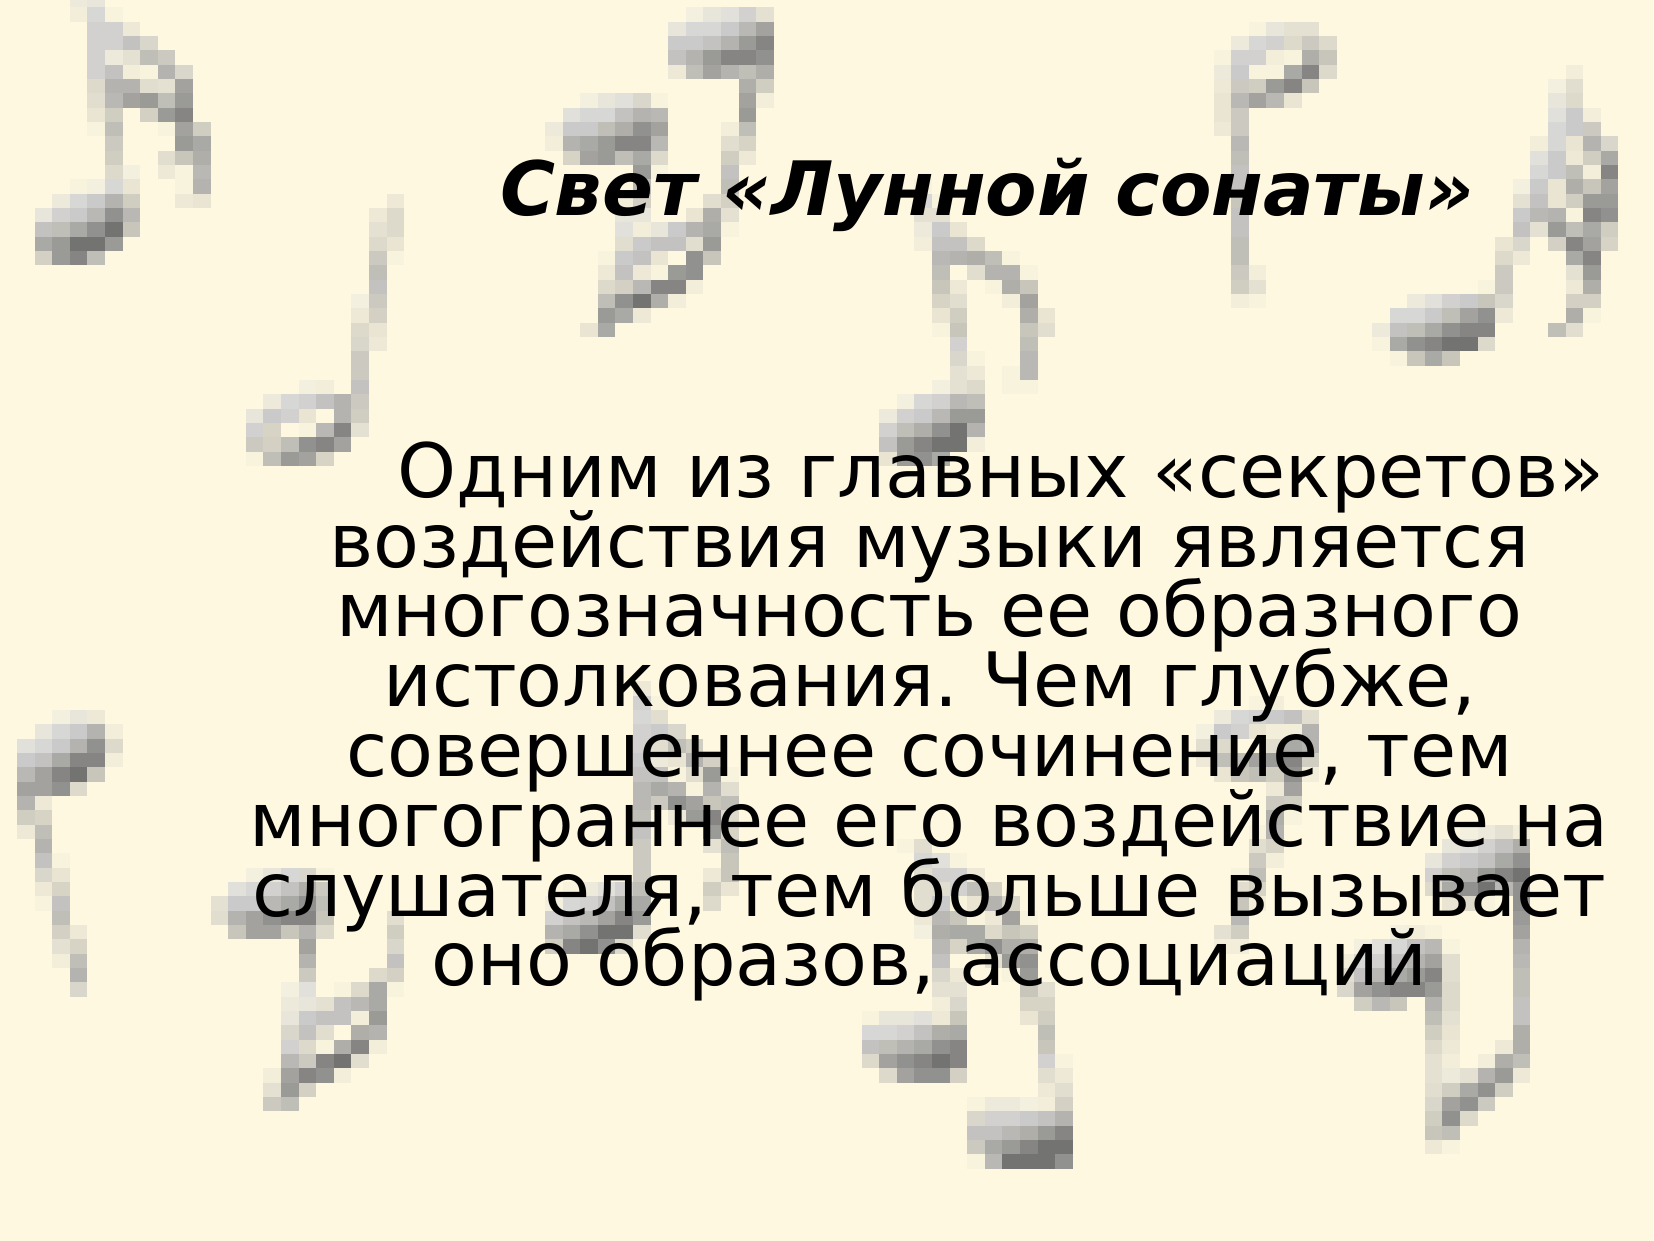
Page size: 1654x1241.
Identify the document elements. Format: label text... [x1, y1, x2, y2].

picture [0, 0, 1654, 1241]
title Свет «Лунной сонаты» Одним из главных «секретов» воздействия музыки является многозначность ее образного истолкования. Чем глубже, совершеннее сочинение, тем многограннее его воздействие на слушателя, тем больше вызывает оно образов, ассоциаций [135, 147, 1625, 1003]
